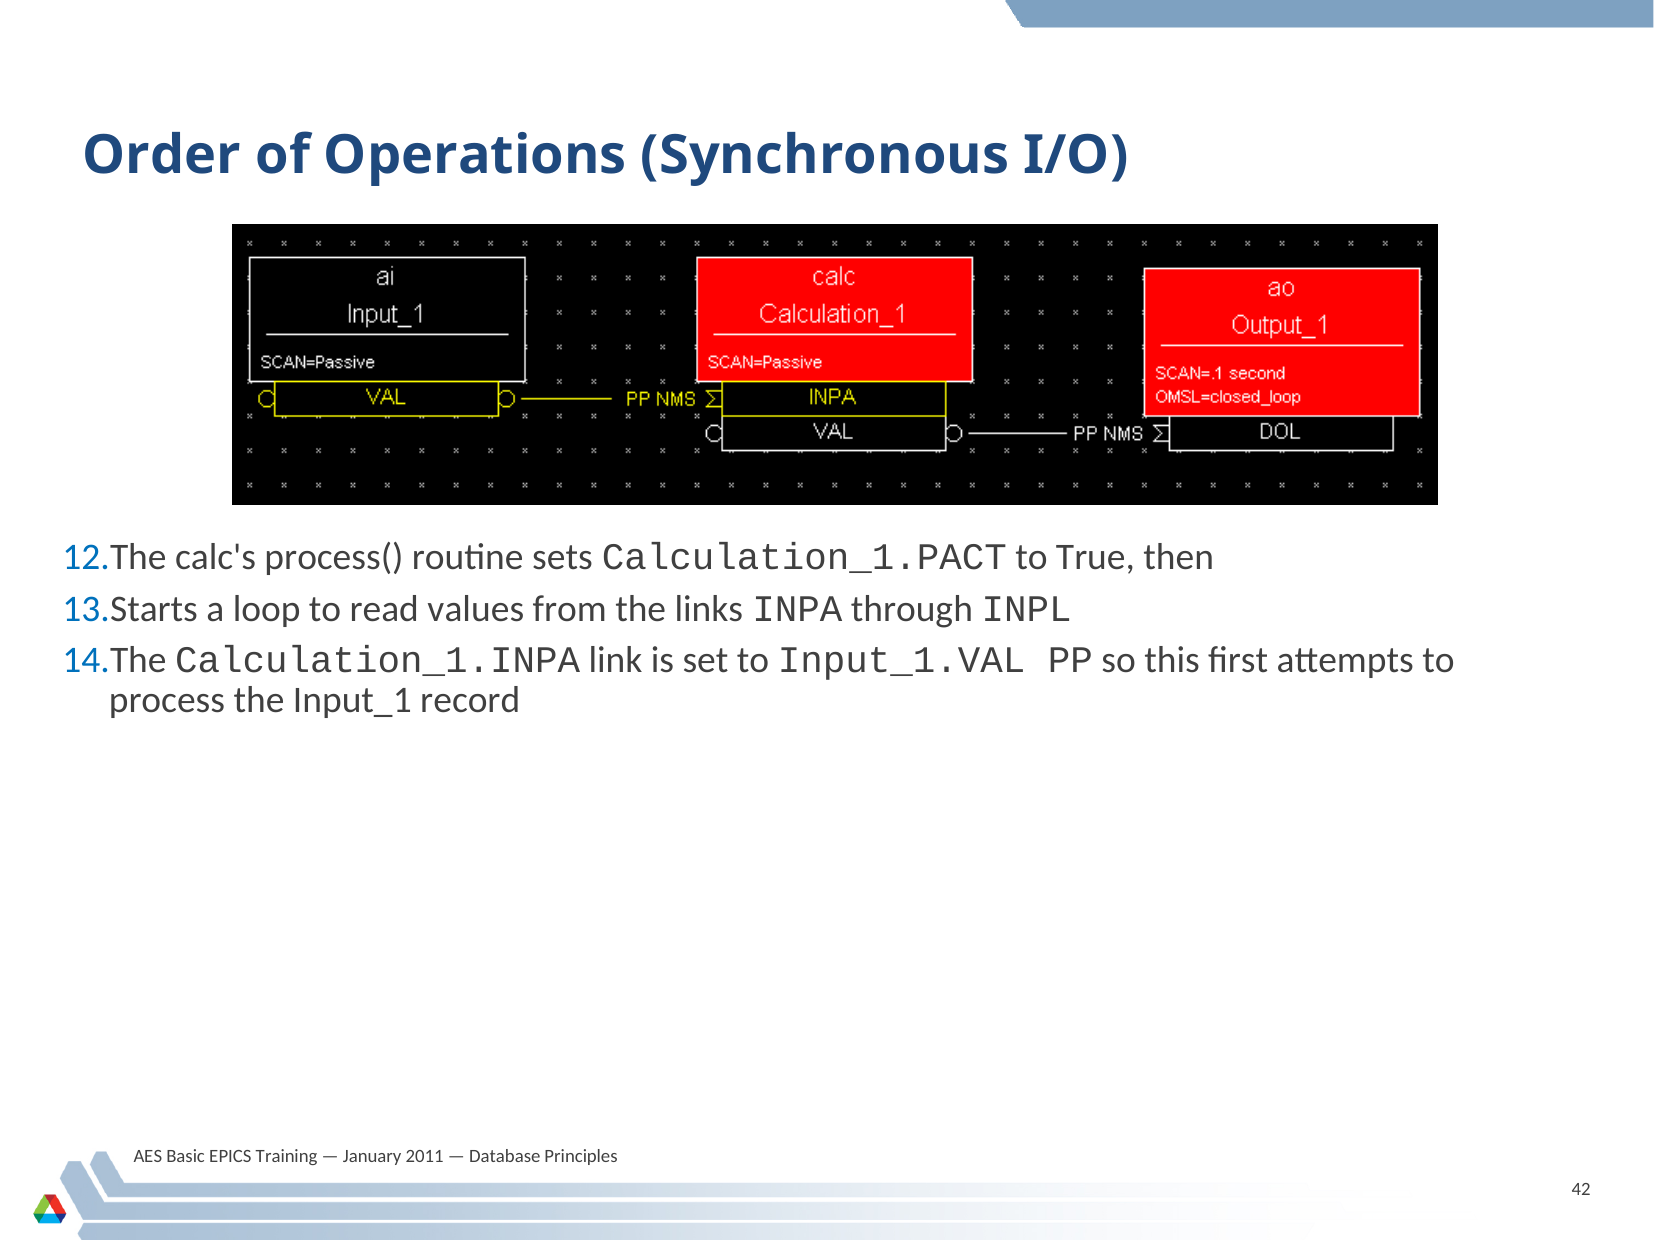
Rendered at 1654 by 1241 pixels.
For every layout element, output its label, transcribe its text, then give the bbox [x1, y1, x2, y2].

picture [0, 0, 1654, 29]
picture [0, 1143, 1654, 1240]
picture [232, 224, 1438, 505]
title Order of Operations (Synchronous I/O) [82, 121, 1571, 185]
list The calc's process() routine sets Calculation_1.PACT to True, then Starts a loop to read values from the links INPA through INPL The Calculation_1.INPA link is set to Input_1.VAL PP so this first attempts to process the Input_1 record [62, 538, 1498, 784]
